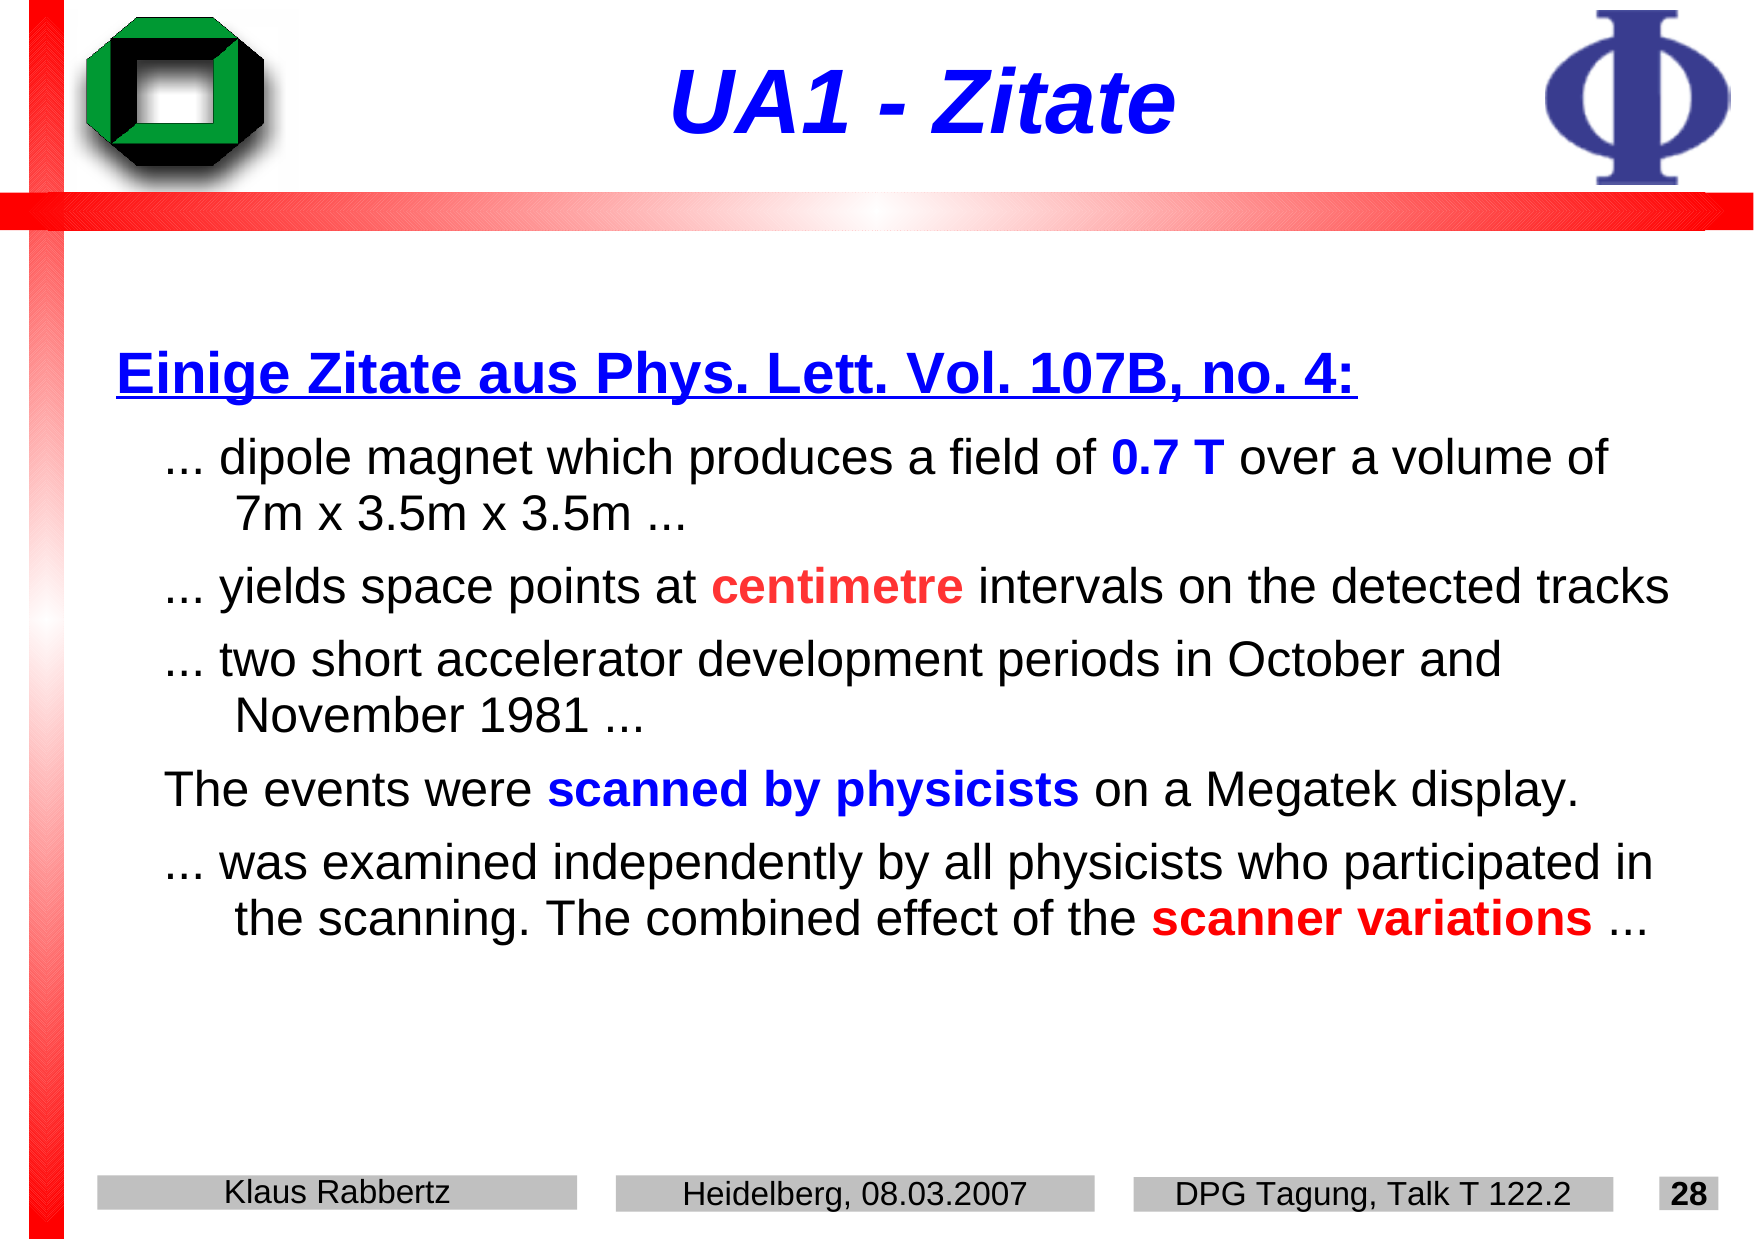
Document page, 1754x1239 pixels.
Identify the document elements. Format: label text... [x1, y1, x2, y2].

picture [64, 9, 299, 192]
list Einige Zitate aus Phys. Lett. Vol. 107B, no. 4: ... dipole magnet which produces a field of 0.7 T over a volume of 7m x 3.5m x 3.5m ... ... yields space points at centimetre intervals on the detected tracks ... two short accelerator development periods in October and November 1981 ... The events were scanned by physicists on a Megatek display. ... was examined independently by all physicists who participated in the scanning. The combined effect of the scanner variations ... [57, 340, 1683, 1073]
picture [1545, 10, 1731, 185]
title UA1 - Zitate [282, 21, 1566, 183]
